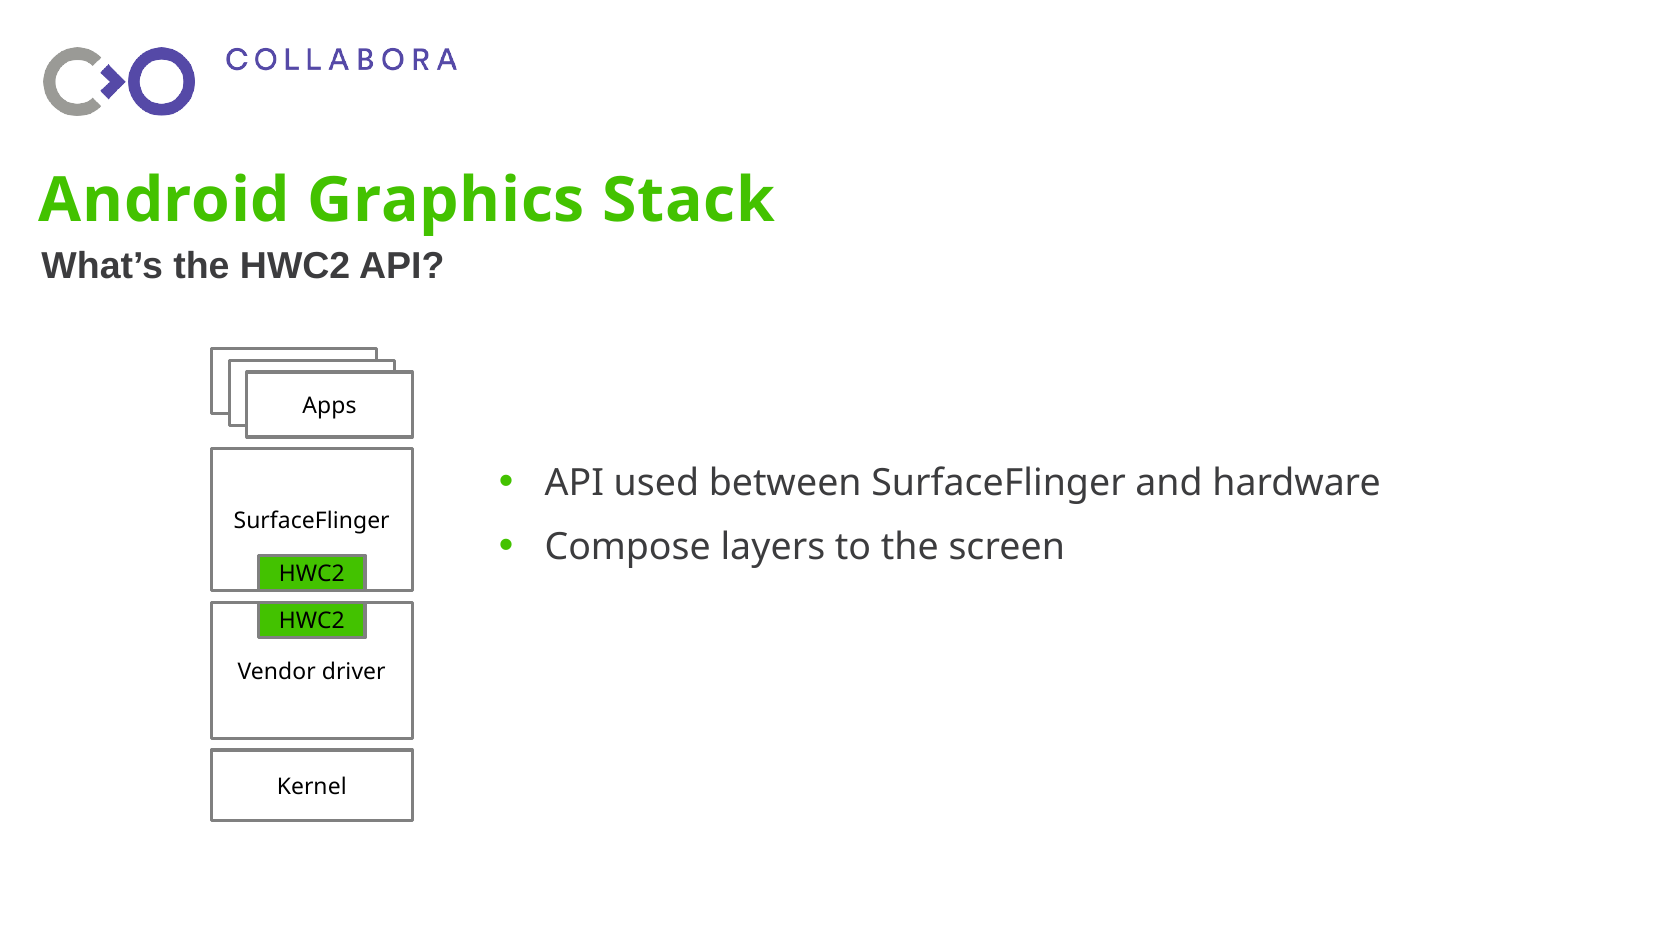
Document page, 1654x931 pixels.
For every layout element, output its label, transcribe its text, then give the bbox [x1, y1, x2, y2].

title Android Graphics Stack [38, 159, 1614, 216]
text_box HWC2 [258, 602, 366, 638]
picture [43, 47, 457, 116]
text_box Apps [246, 372, 413, 438]
text_box SurfaceFlinger [211, 448, 413, 591]
text_box HWC2 [258, 555, 366, 591]
text_box Kernel [211, 750, 413, 821]
text_box What’s the HWC2 API? [41, 240, 1614, 290]
list API used between SurfaceFlinger and hardware Compose layers to the screen [497, 394, 1524, 650]
text_box [211, 348, 395, 426]
text_box Vendor driver [211, 602, 413, 739]
